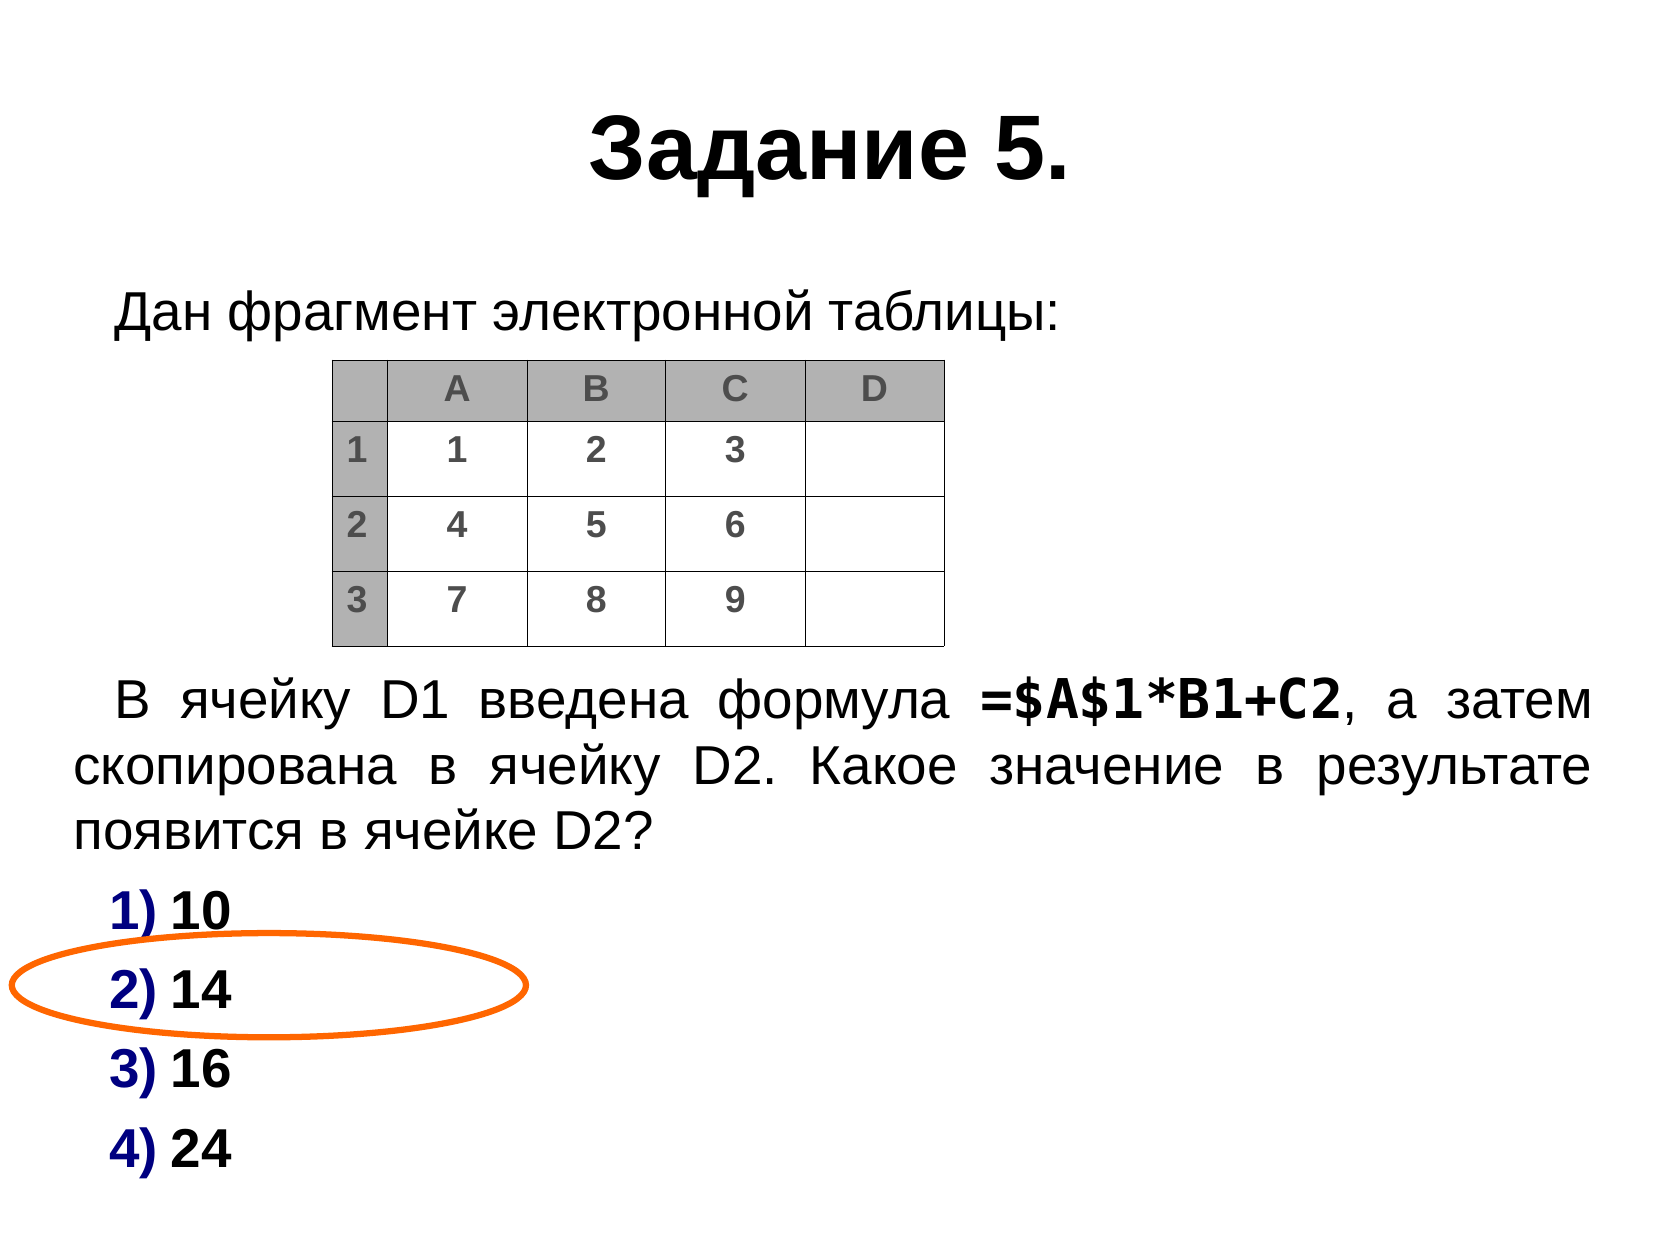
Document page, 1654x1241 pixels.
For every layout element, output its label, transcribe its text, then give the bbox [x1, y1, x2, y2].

table_cell 6 [666, 497, 805, 571]
table_cell 8 [528, 572, 665, 646]
table_cell 2 [333, 497, 387, 571]
table_header [333, 361, 387, 421]
table_cell 4 [388, 497, 527, 571]
table_cell 3 [666, 422, 805, 496]
table_header С [666, 361, 805, 421]
table_cell 3 [333, 572, 387, 646]
list Дан фрагмент электронной таблицы: В ячейку D1 введена формула =$А$1*В1+С2, а затем скопирована в ячейку D2. Какое значение в результате появится в ячейке D2? 10 14 16 24 [58, 937, 522, 1034]
list Дан фрагмент электронной таблицы: В ячейку D1 введена формула =$А$1*В1+С2, а затем скопирована в ячейку D2. Какое значение в результате появится в ячейке D2? 10 14 16 24 [58, 268, 1609, 1194]
table_cell 5 [528, 497, 665, 571]
table_cell 1 [388, 422, 527, 496]
table_cell 7 [388, 572, 527, 646]
table_header D [806, 361, 944, 421]
table_cell 9 [666, 572, 805, 646]
table_cell [806, 422, 944, 496]
table_cell 1 [333, 422, 387, 496]
table_header В [528, 361, 665, 421]
table_cell [806, 497, 944, 571]
table_header А [388, 361, 527, 421]
table_cell [806, 572, 944, 646]
table_cell 2 [528, 422, 665, 496]
title Задание 5. [82, 68, 1571, 268]
